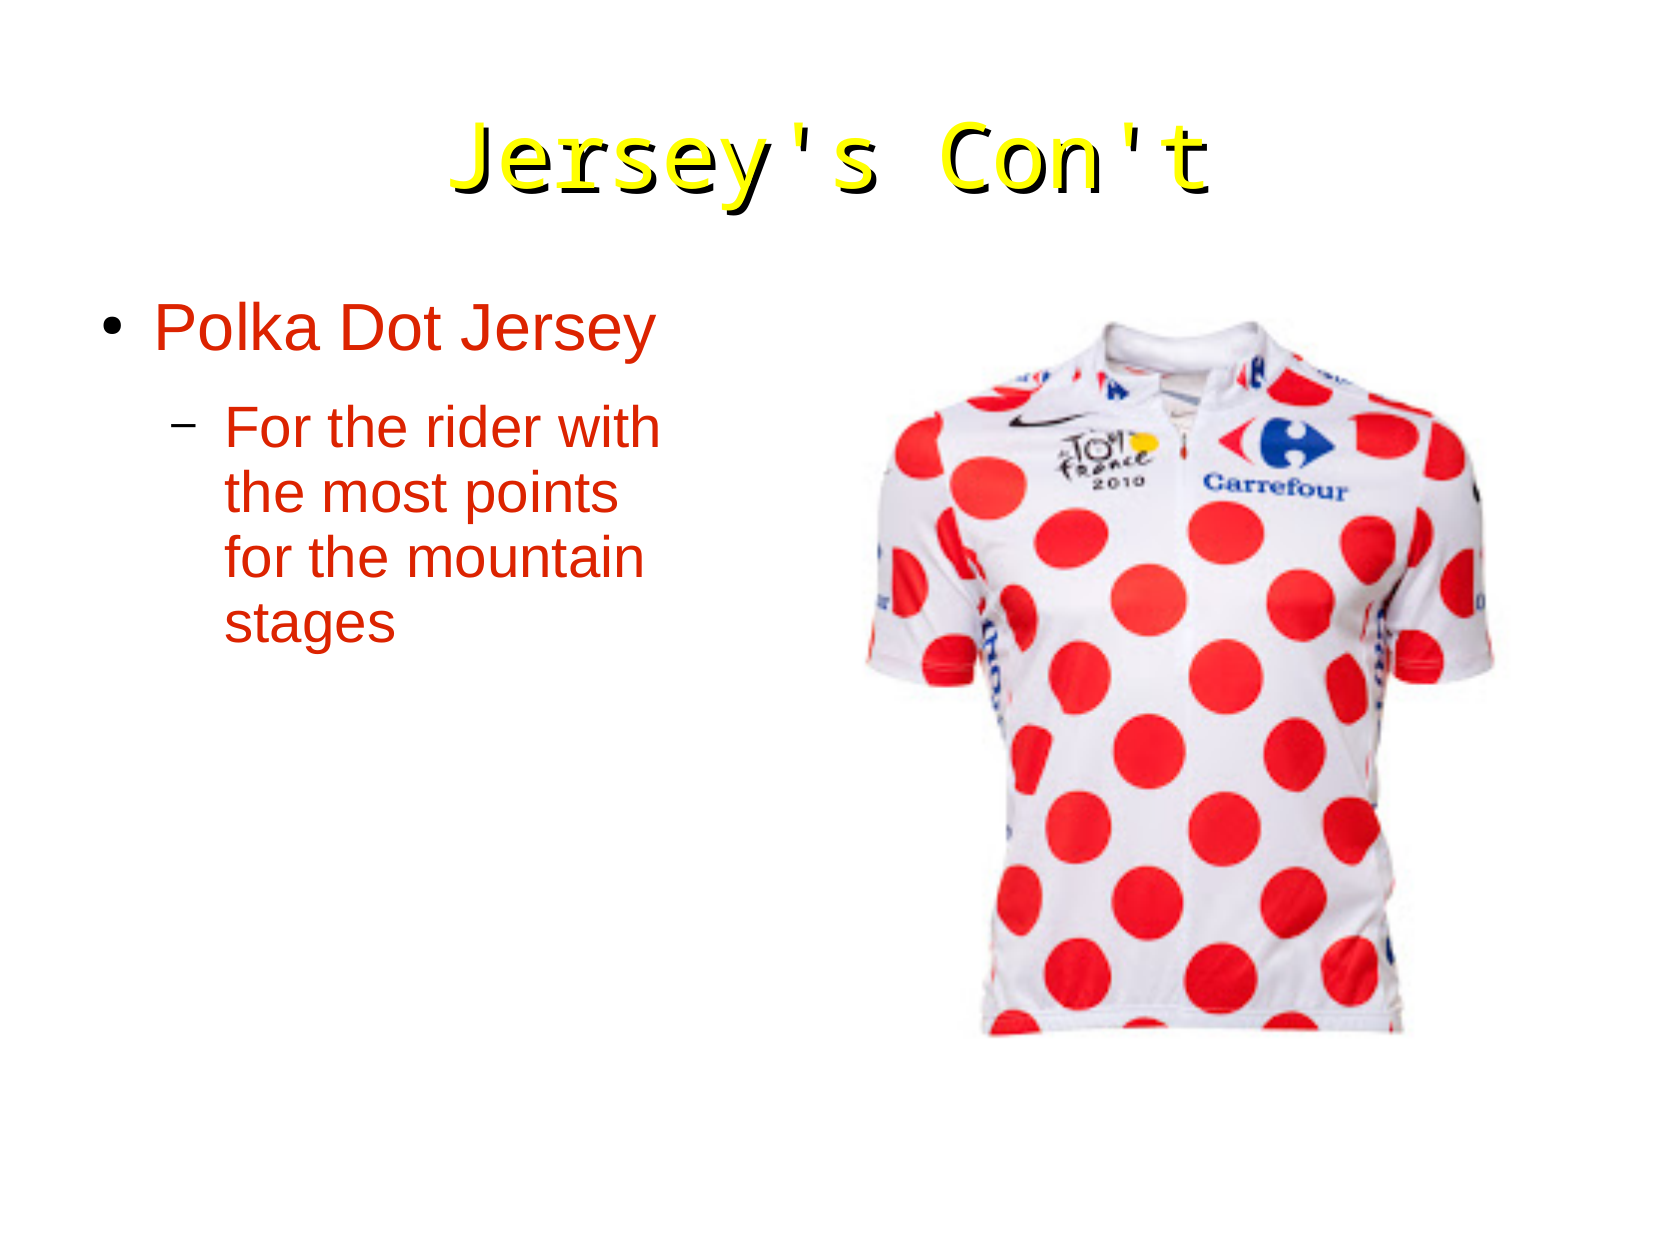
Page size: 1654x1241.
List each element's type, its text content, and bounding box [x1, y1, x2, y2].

picture [696, 224, 1654, 1182]
list Polka Dot Jersey For the rider with the most points for the mountain stages [82, 290, 696, 1010]
title Jersey's Con't [82, 49, 1571, 257]
